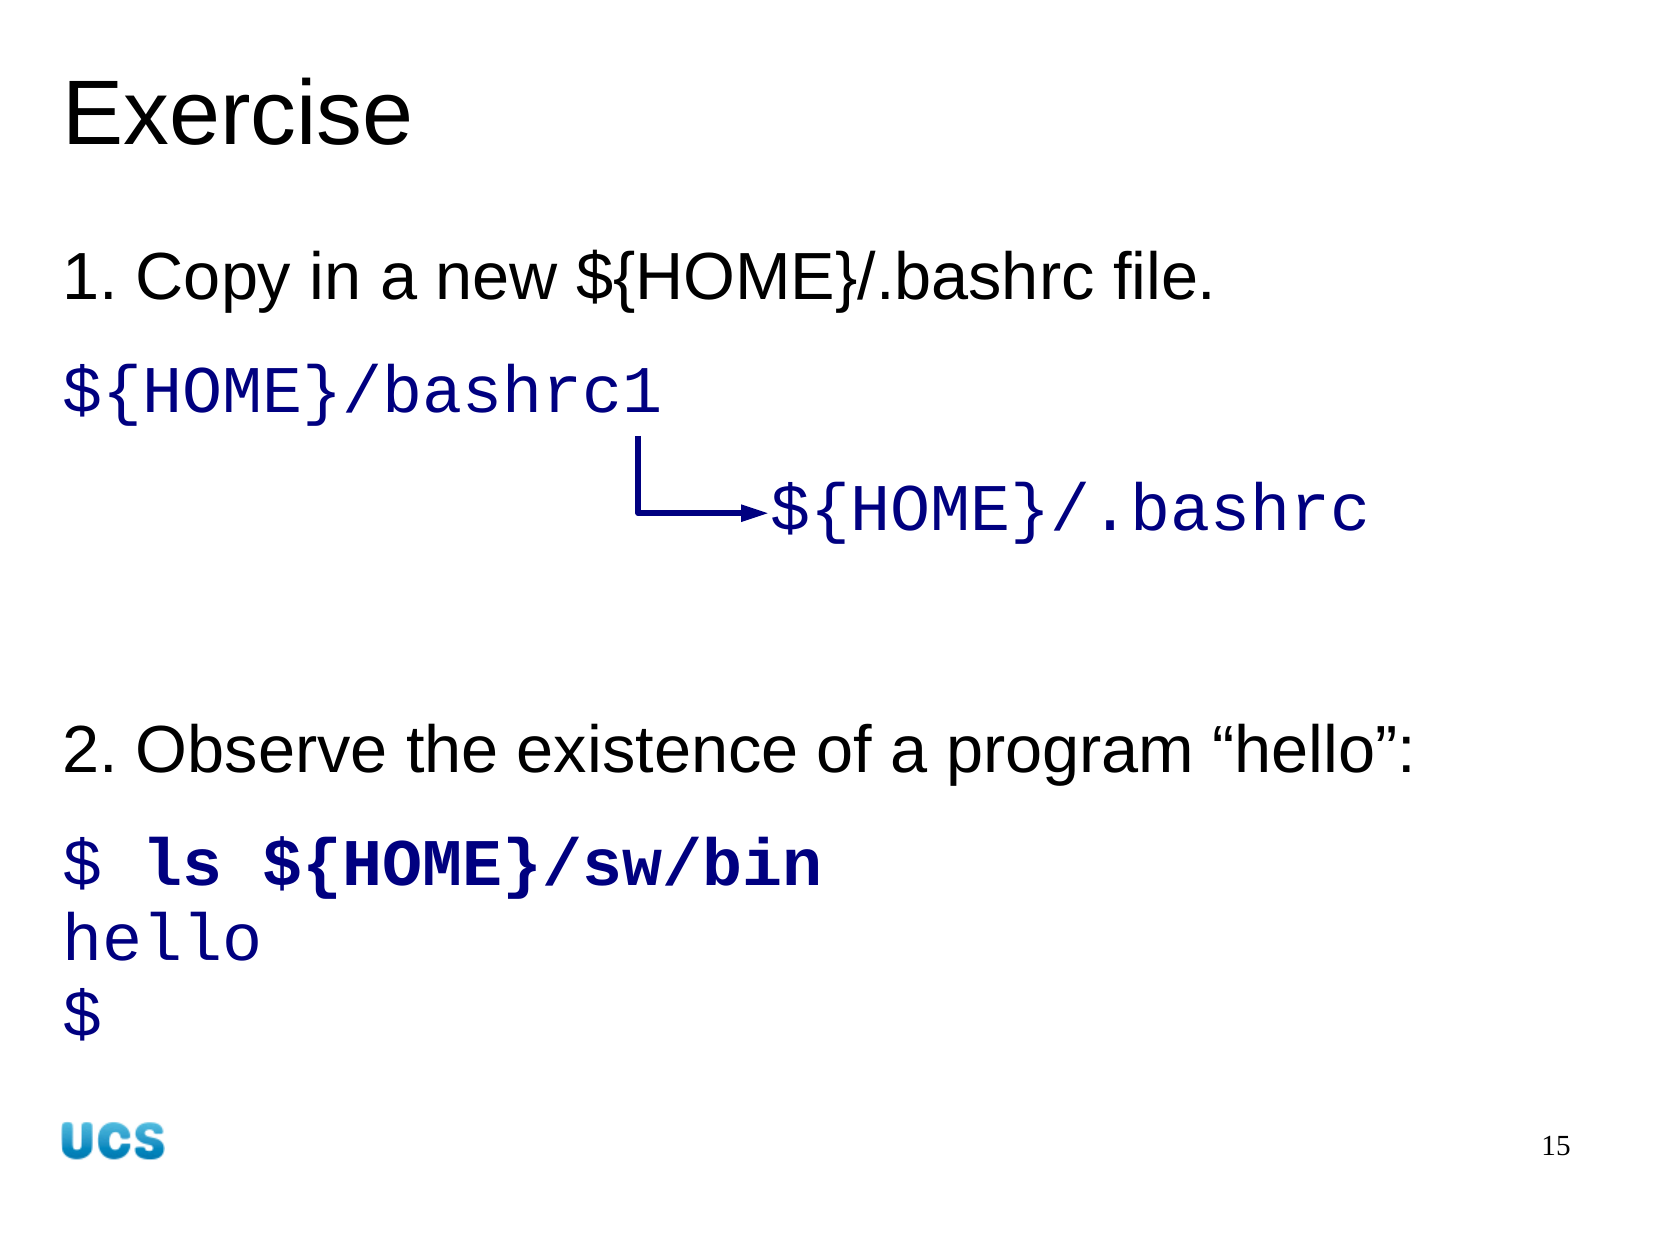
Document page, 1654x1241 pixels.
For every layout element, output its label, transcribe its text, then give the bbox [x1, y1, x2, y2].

picture [61, 1121, 165, 1161]
text_box ${HOME}/bashrc1 [59, 354, 1218, 436]
text_box Exercise [59, 59, 418, 168]
text_box 2. Observe the existence of a program “hello”: [59, 708, 1425, 790]
text_box $ ls ${HOME}/sw/bin hello $ [59, 826, 826, 1060]
text_box 1. Copy in a new ${HOME}/.bashrc file. [59, 236, 1224, 317]
text_box ${HOME}/.bashrc [767, 472, 1374, 554]
